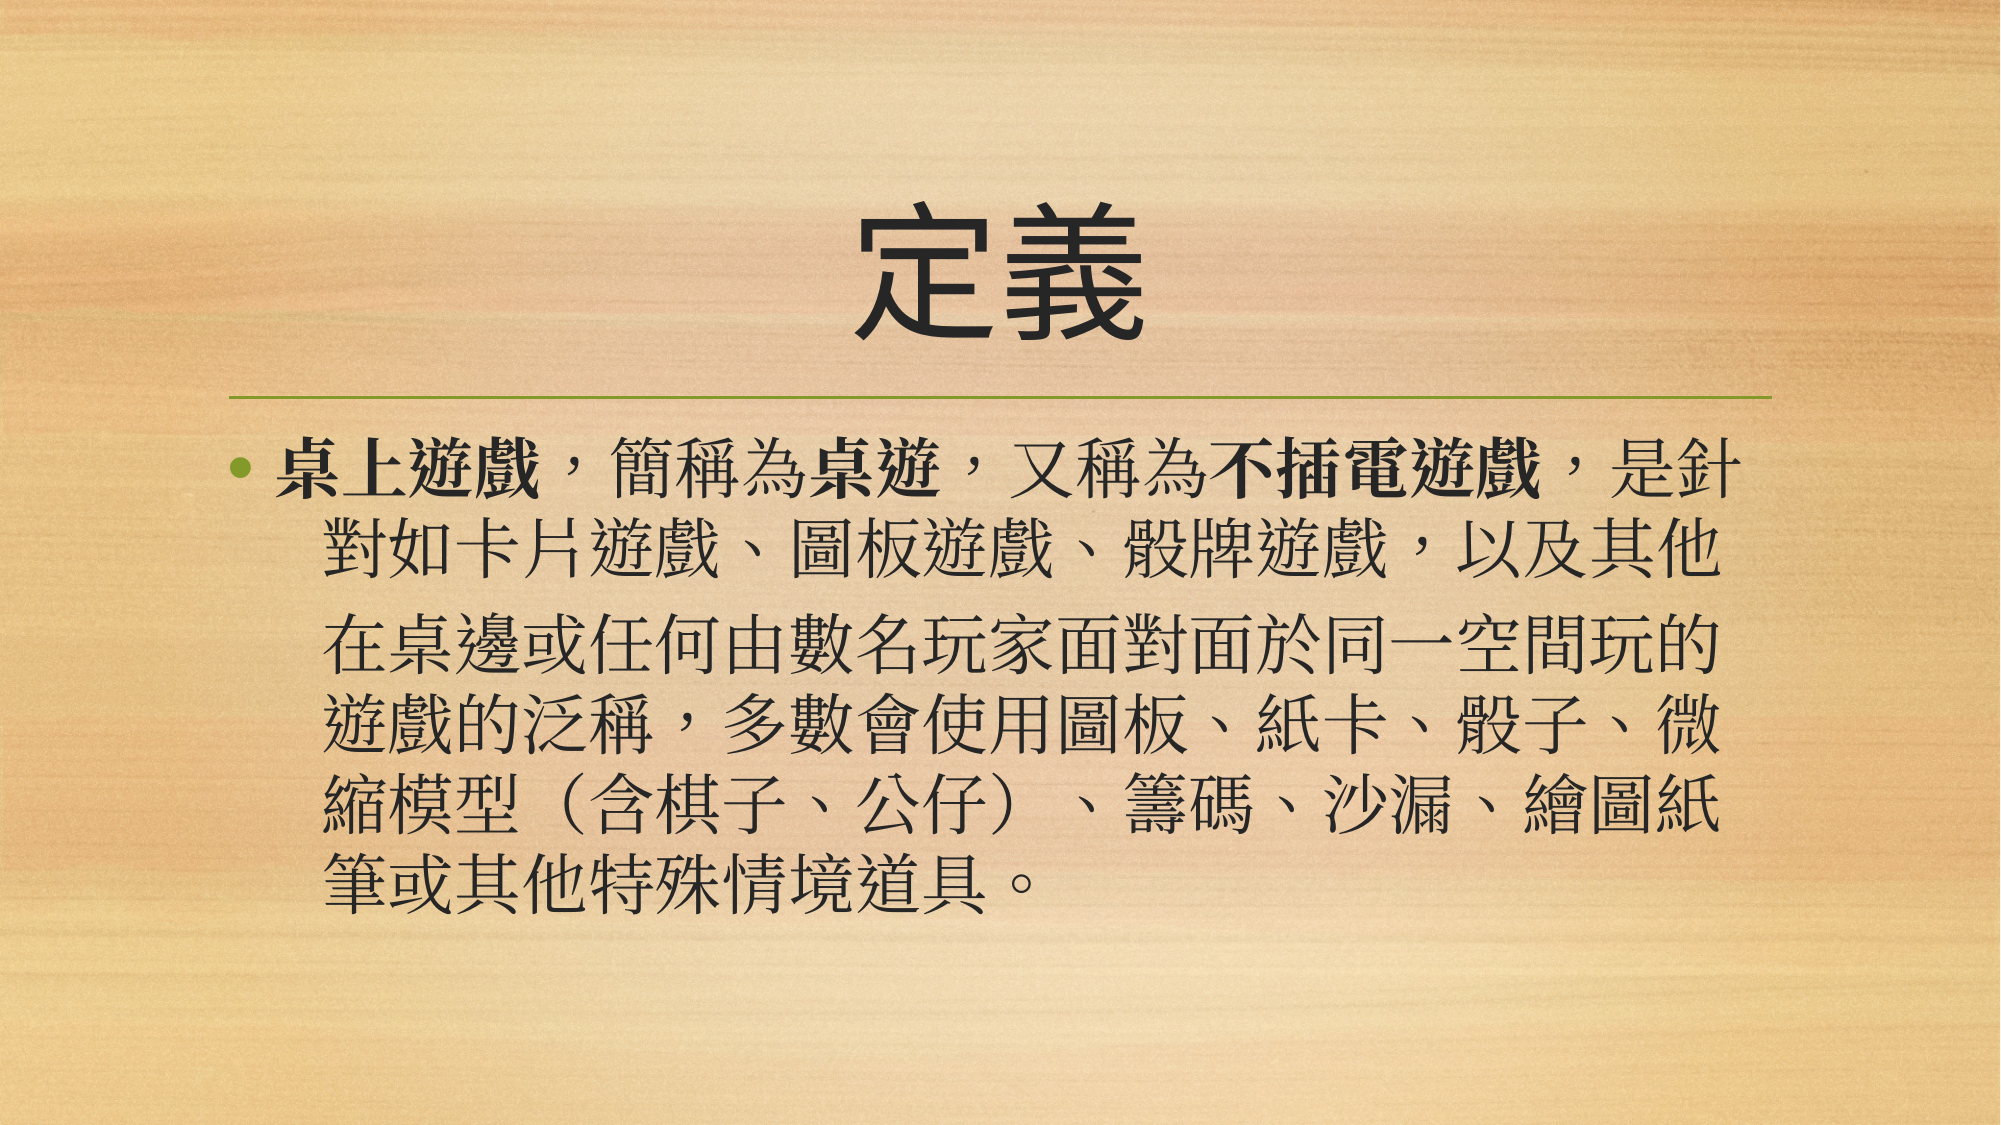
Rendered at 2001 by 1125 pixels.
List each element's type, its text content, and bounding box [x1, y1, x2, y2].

title 定義 [212, 161, 1788, 376]
list 桌上遊戲，簡稱為桌遊，又稱為不插電遊戲，是針對如卡片遊戲、圖板遊戲、骰牌遊戲，以及其他在桌邊或任何由數名玩家面對面於同一空間玩的遊戲的泛稱，多數會使用圖板、紙卡、骰子、微縮模型（含棋子、公仔）、籌碼、沙漏、繪圖紙筆或其他特殊情境道具。 [212, 419, 1788, 964]
